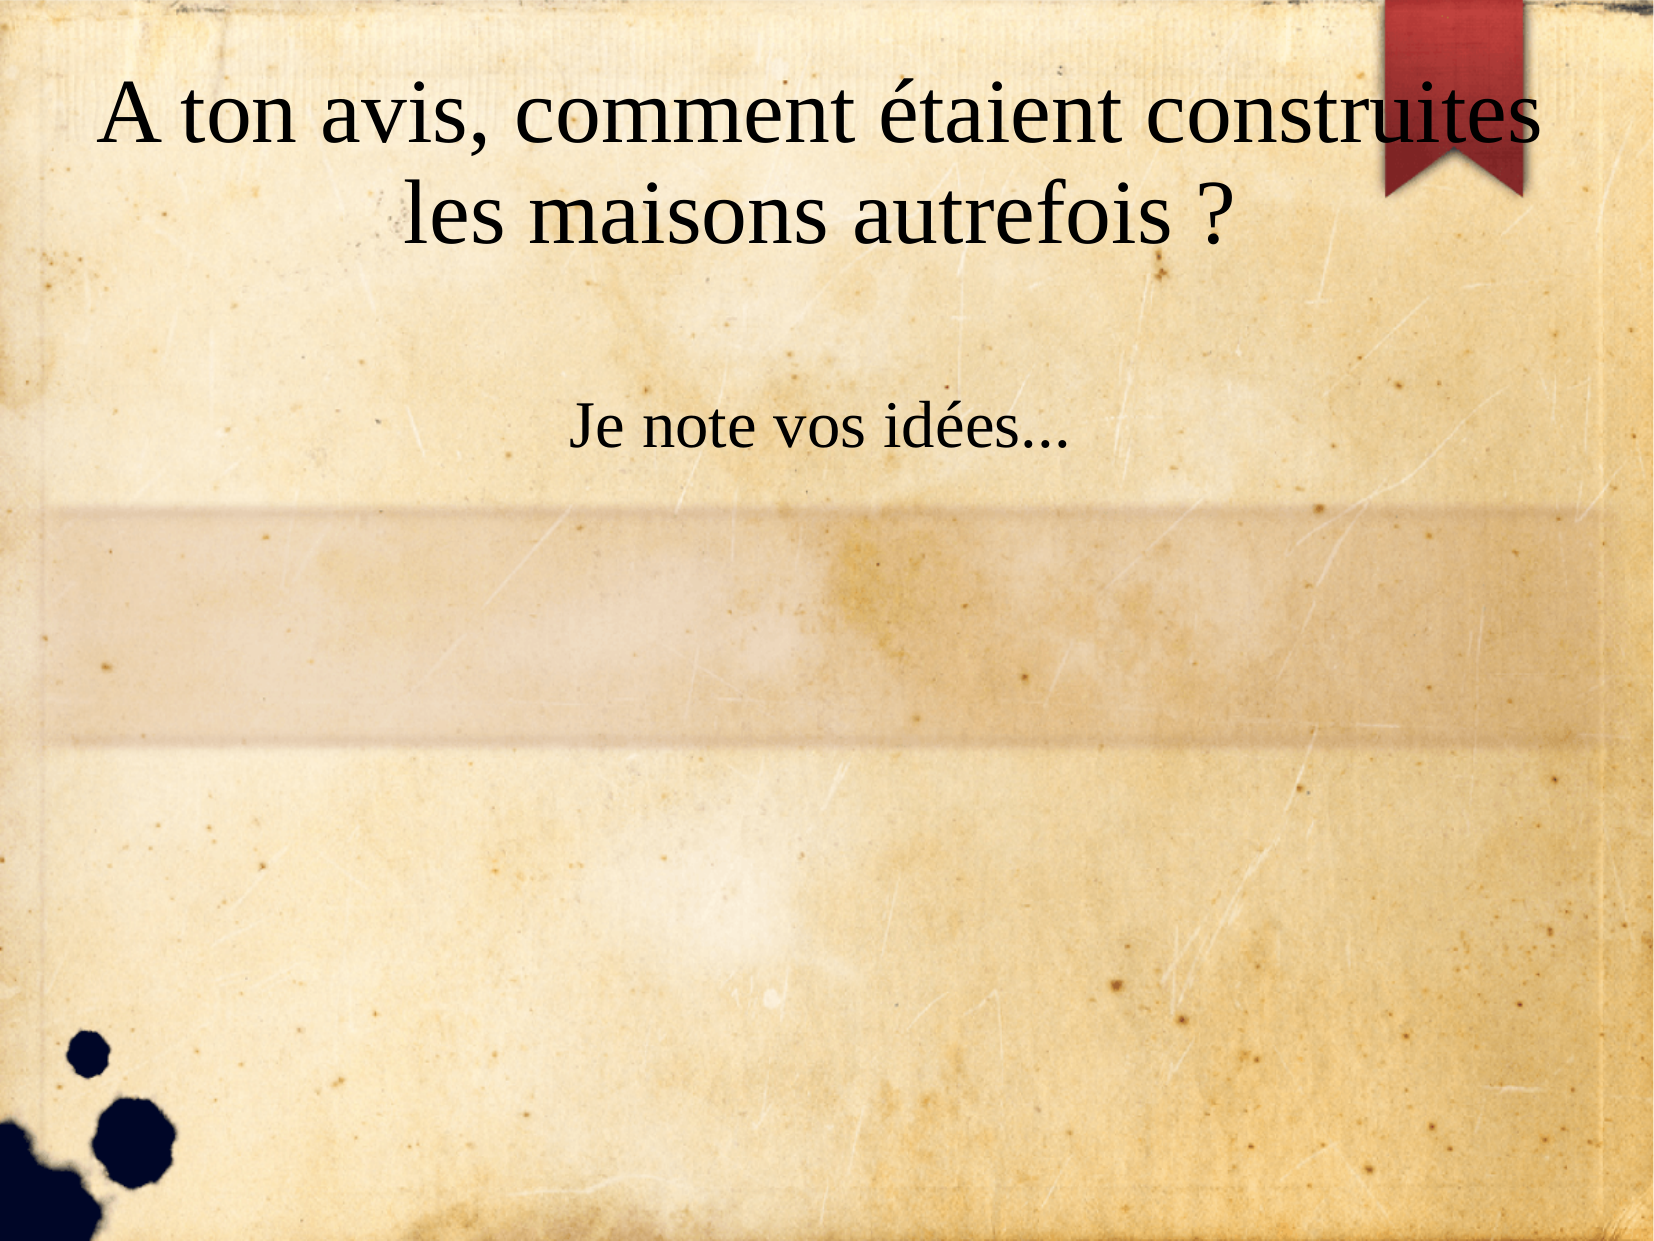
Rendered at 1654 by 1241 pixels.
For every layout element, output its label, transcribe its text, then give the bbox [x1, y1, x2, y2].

picture [0, 0, 1654, 1241]
title A ton avis, comment étaient construites les maisons autrefois ? [76, 58, 1565, 259]
subtitle Je note vos idées... [76, 259, 1565, 591]
